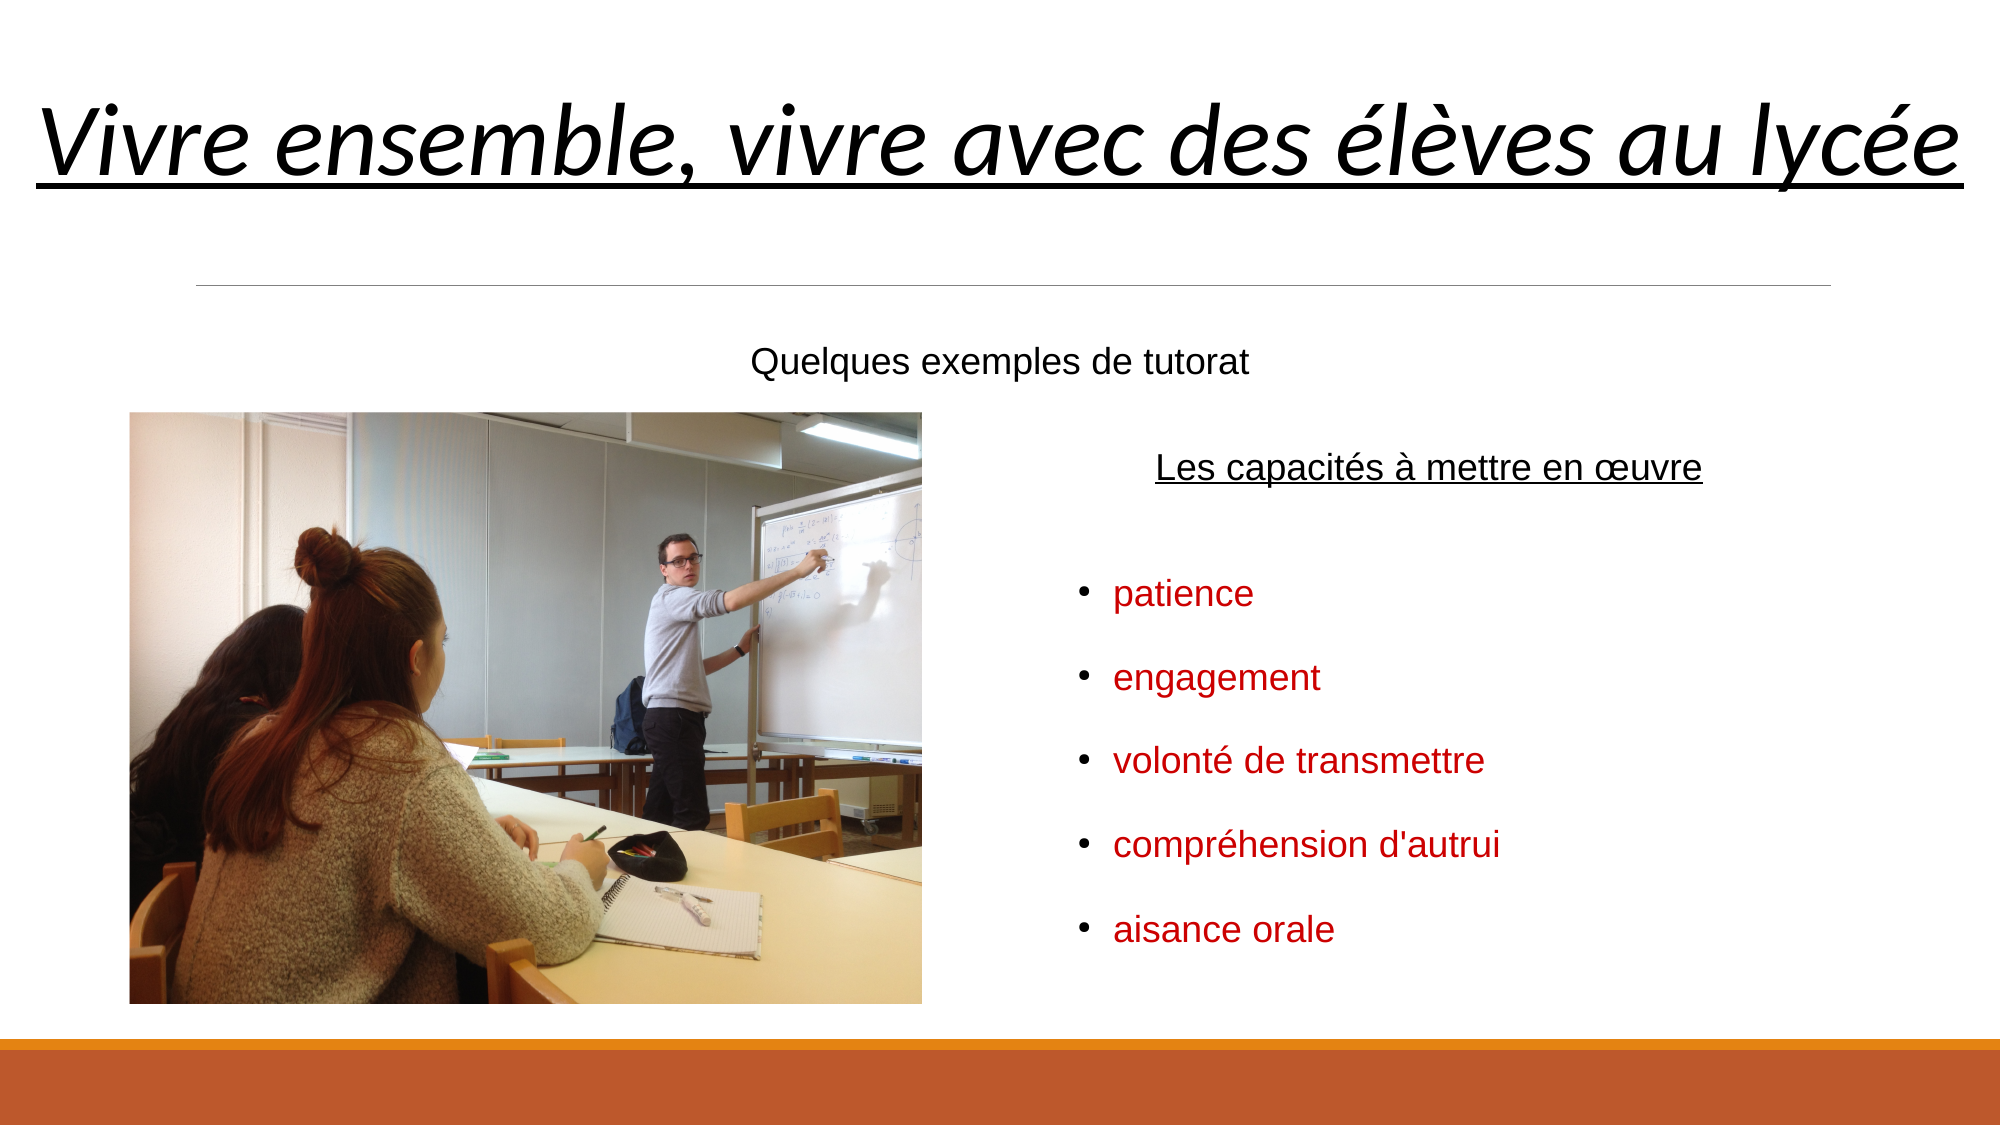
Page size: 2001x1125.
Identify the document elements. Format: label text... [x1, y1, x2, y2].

picture [129, 412, 922, 1004]
text_box Les capacités à mettre en œuvre patience engagement volonté de transmettre compréhension d'autrui aisance orale [1062, 438, 1796, 959]
text_box Vivre ensemble, vivre avec des élèves au lycée [0, 64, 2000, 205]
text_box Quelques exemples de tutorat [704, 332, 1296, 390]
